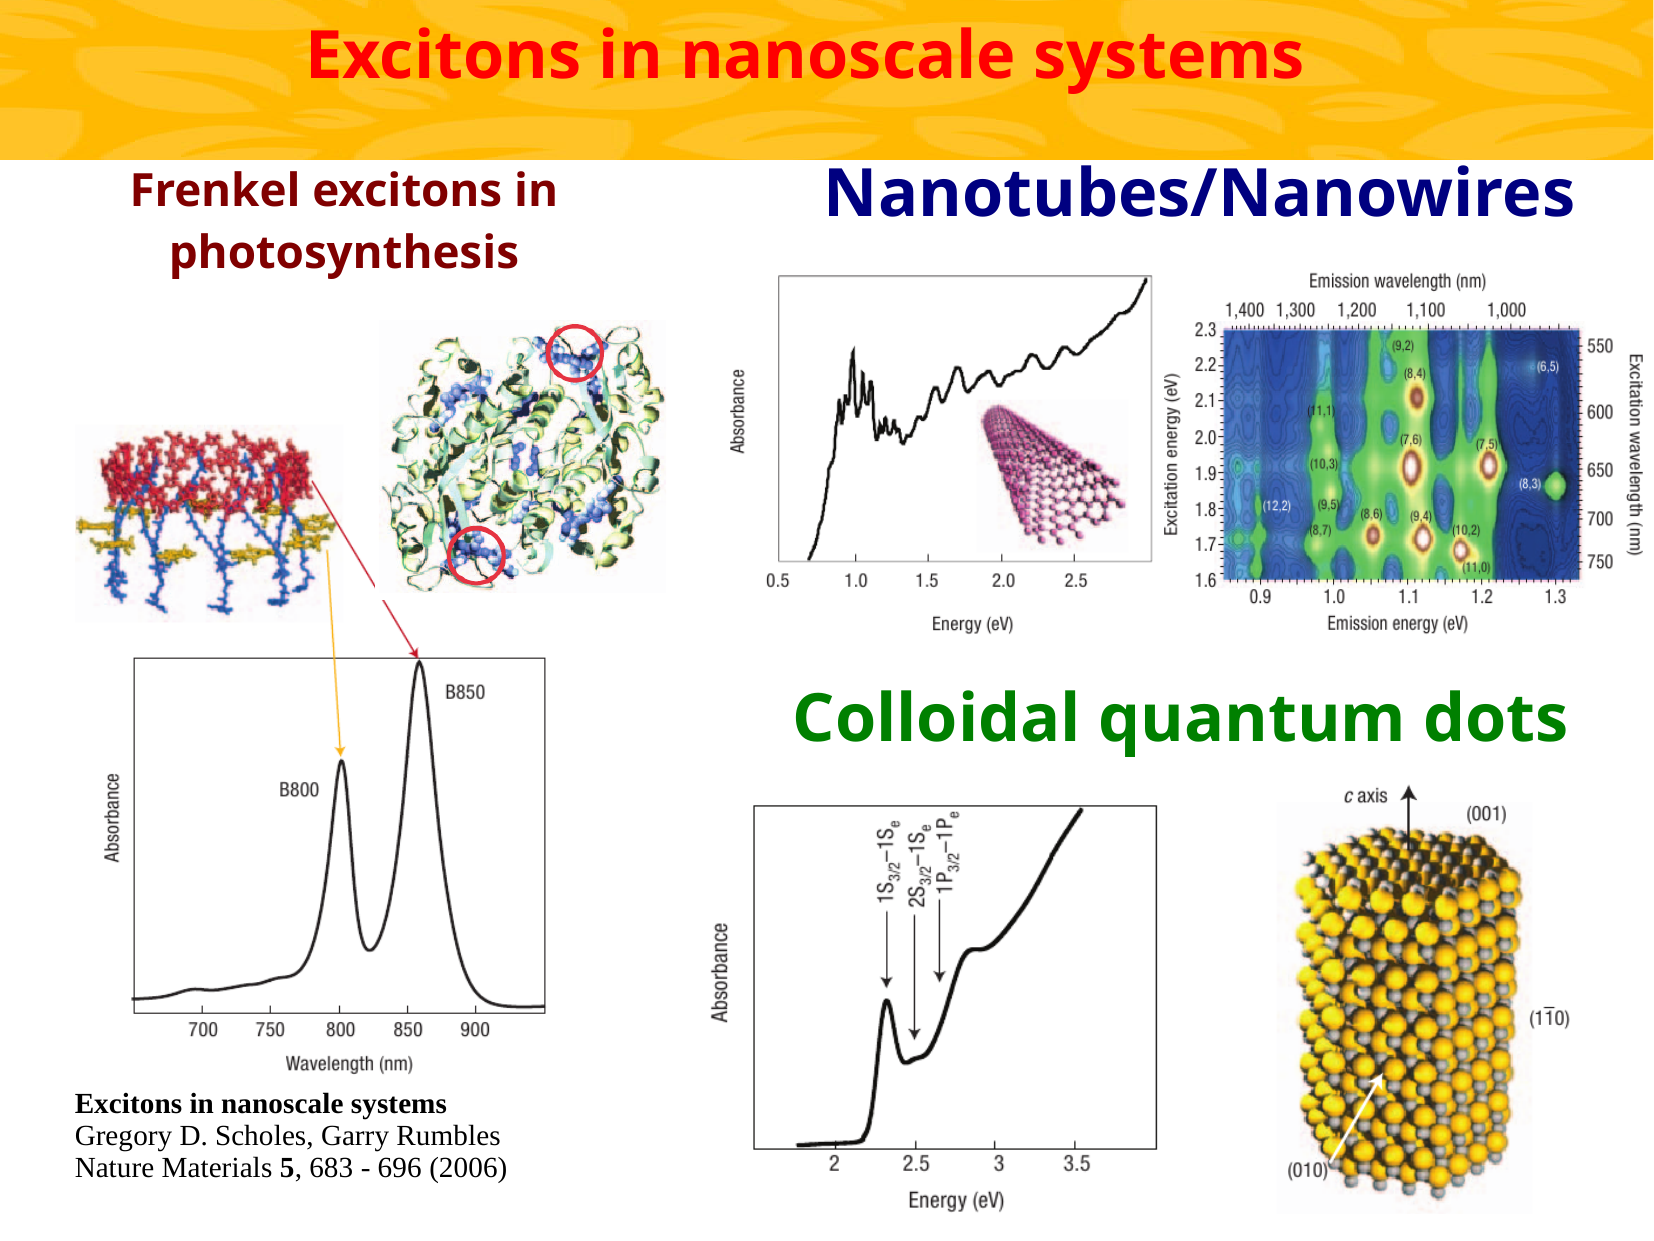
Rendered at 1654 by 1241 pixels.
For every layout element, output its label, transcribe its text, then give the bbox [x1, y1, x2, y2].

text_box Excitons in nanoscale systems [53, 0, 1558, 124]
picture [728, 262, 1648, 638]
text_box Excitons in nanoscale systems Gregory D. Scholes, Garry Rumbles Nature Materials 5, 683 - 696 (2006) [60, 1080, 617, 1192]
picture [75, 320, 676, 1088]
text_box Nanotubes/Nanowires [750, 138, 1651, 263]
picture [1236, 788, 1589, 1214]
picture [0, 0, 1654, 160]
picture [710, 788, 1194, 1238]
text_box Colloidal quantum dots [675, 663, 1654, 788]
text_box Frenkel excitons in photosynthesis [87, 150, 601, 315]
